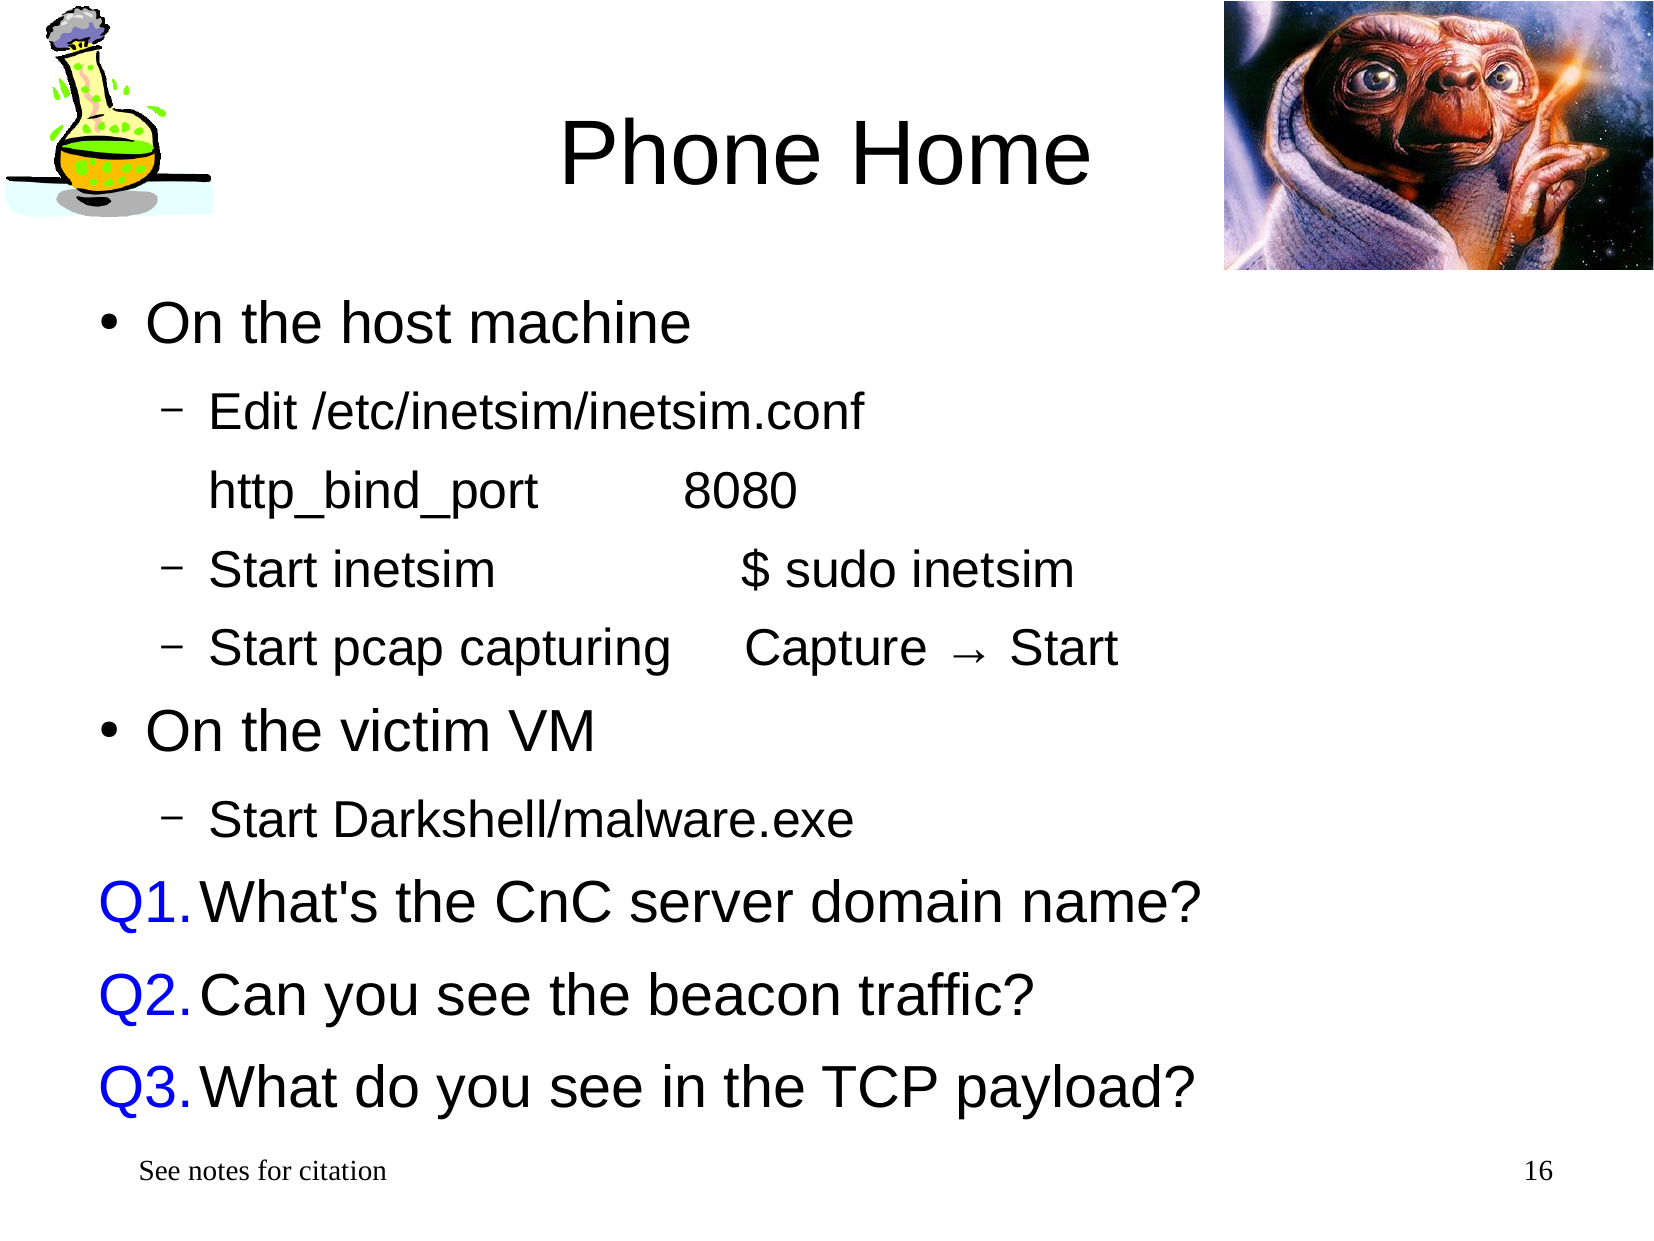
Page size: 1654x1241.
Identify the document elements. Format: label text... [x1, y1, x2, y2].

picture [5, 6, 213, 217]
list On the host machine Edit /etc/inetsim/inetsim.conf http_bind_port 8080 Start inetsim $ sudo inetsim Start pcap capturing Capture → Start On the victim VM Start Darkshell/malware.exe What's the CnC server domain name? Can you see the beacon traffic? What do you see in the TCP payload? [82, 290, 1576, 1126]
title Phone Home [82, 49, 1224, 257]
picture [1224, 1, 1654, 270]
